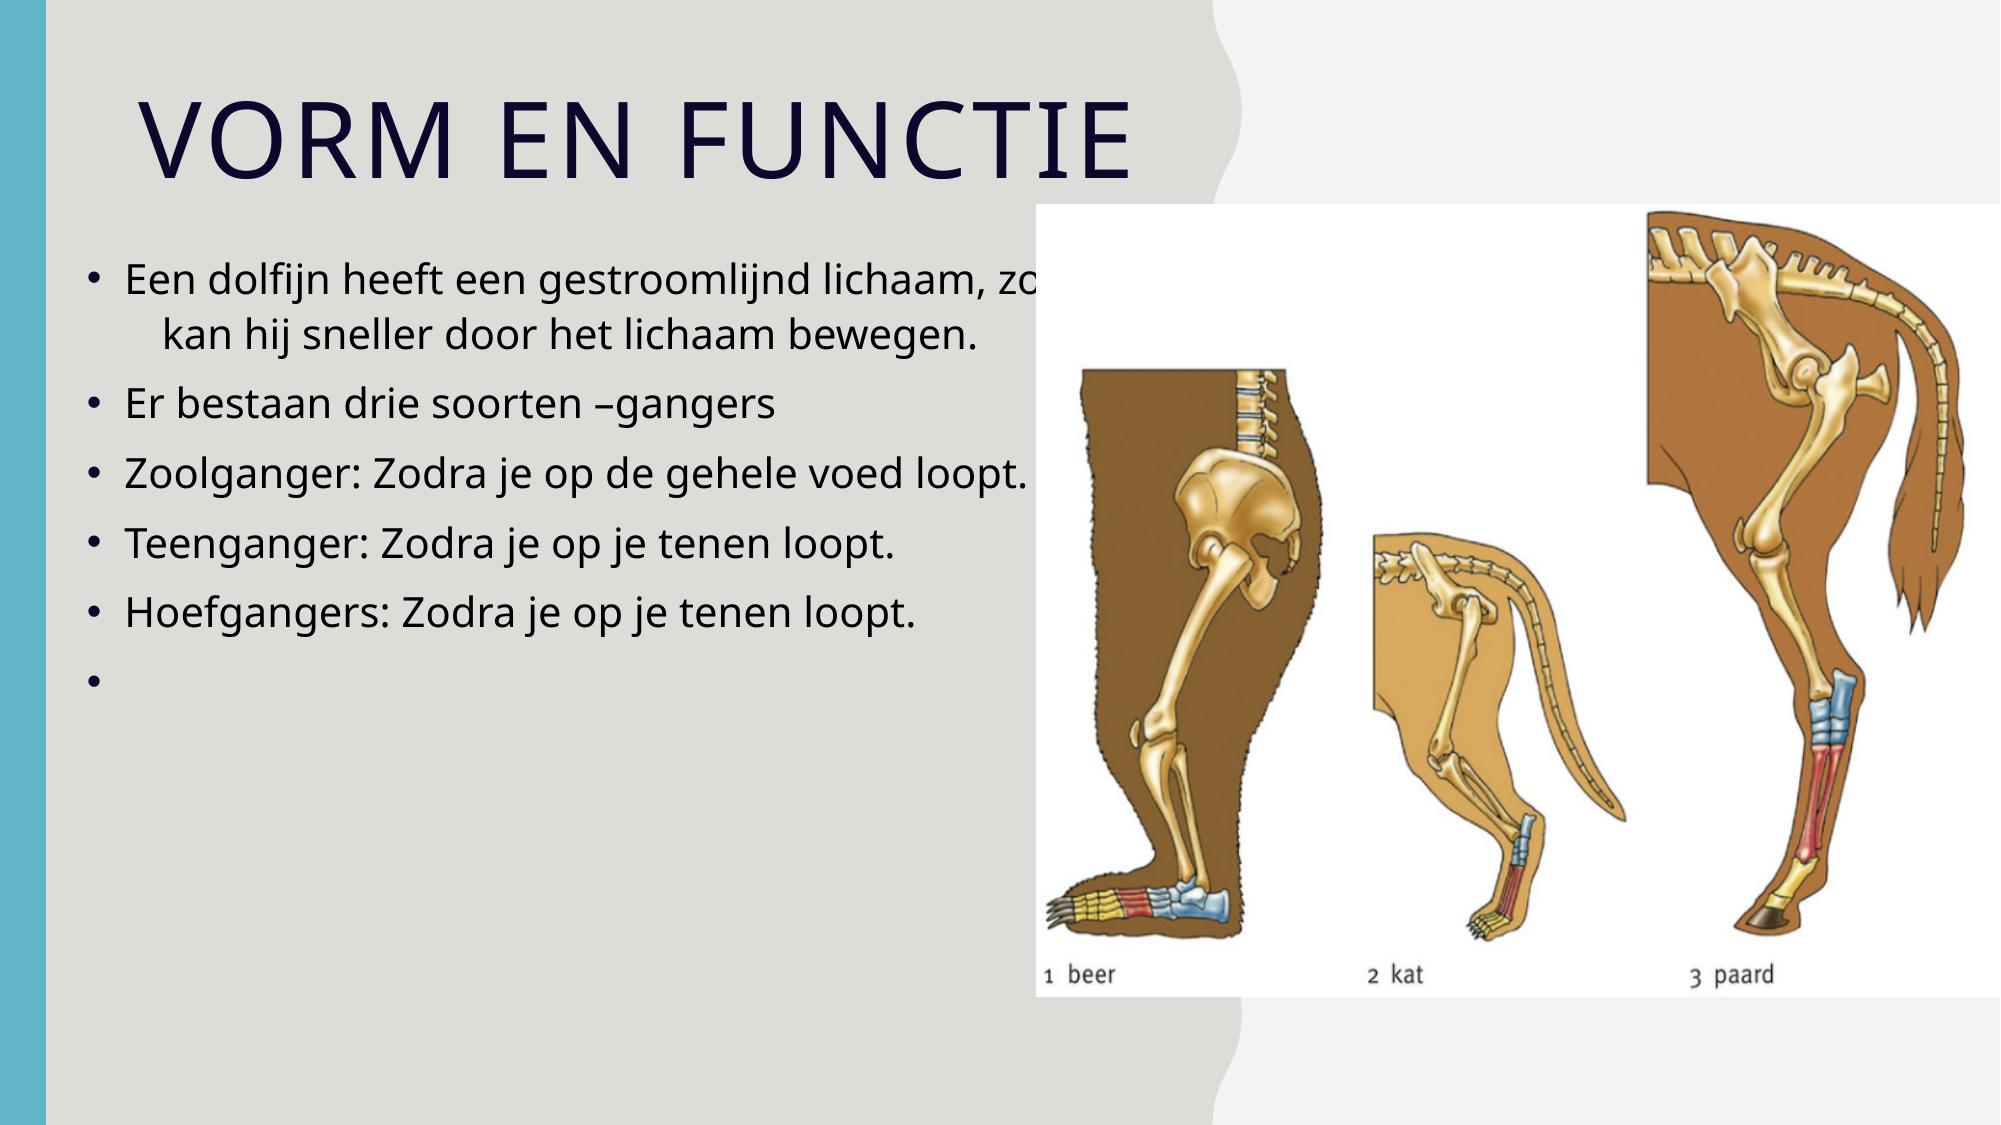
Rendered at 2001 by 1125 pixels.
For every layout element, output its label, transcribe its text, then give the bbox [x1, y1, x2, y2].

title Vorm en functie [123, 79, 1164, 240]
list Een dolfijn heeft een gestroomlijnd lichaam, zo kan hij sneller door het lichaam bewegen. Er bestaan drie soorten –gangers Zoolganger: Zodra je op de gehele voed loopt. Teenganger: Zodra je op je tenen loopt. Hoefgangers: Zodra je op je tenen loopt. [71, 240, 1036, 885]
text_box [0, 0, 2000, 1125]
picture [1036, 204, 2000, 997]
